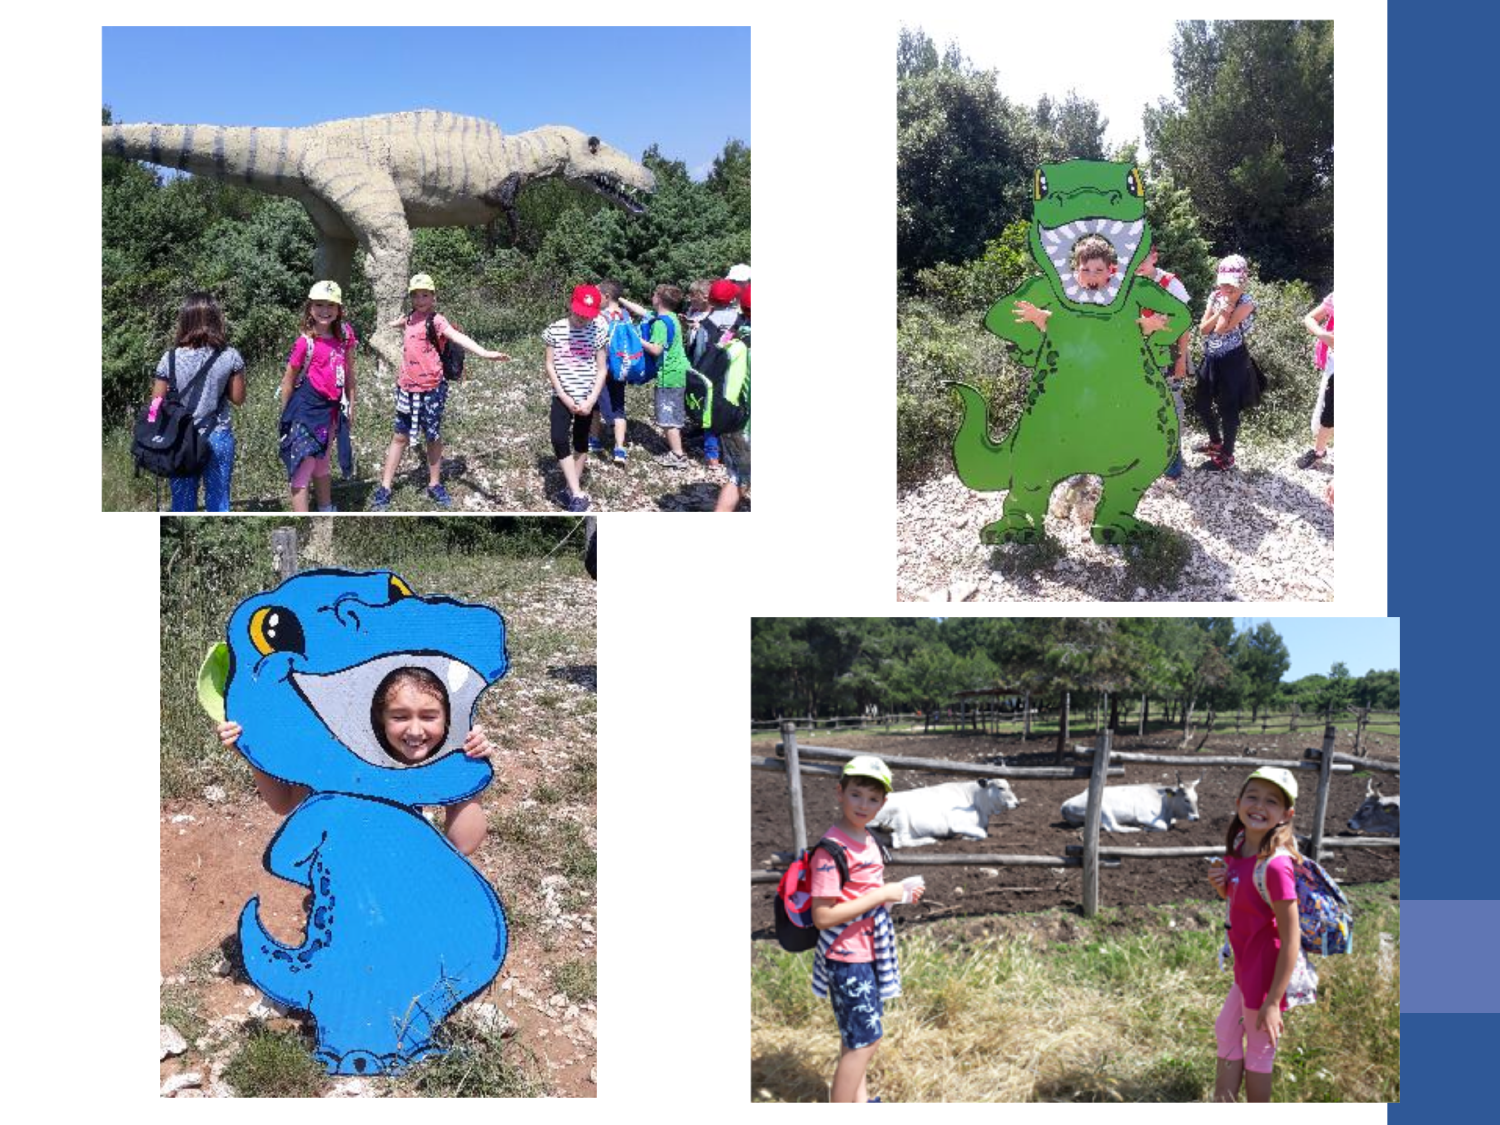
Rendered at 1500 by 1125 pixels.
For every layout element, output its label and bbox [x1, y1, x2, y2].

picture [896, 19, 1334, 602]
picture [159, 515, 597, 1099]
picture [750, 617, 1400, 1103]
picture [101, 25, 751, 512]
